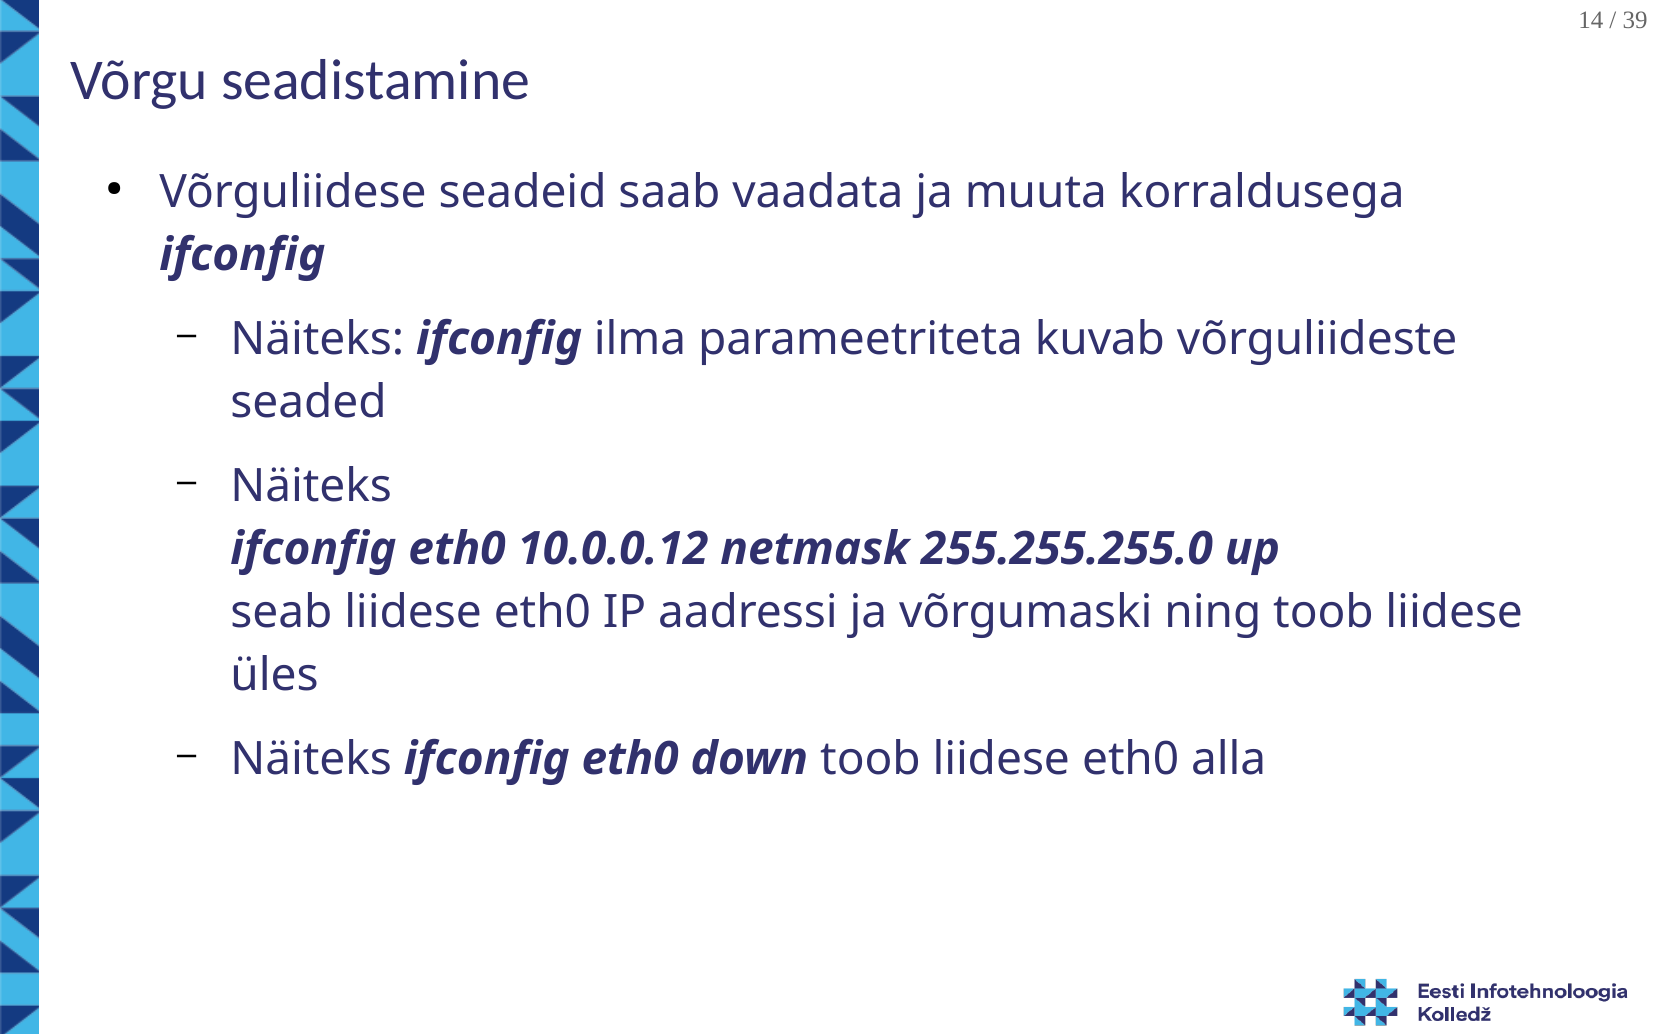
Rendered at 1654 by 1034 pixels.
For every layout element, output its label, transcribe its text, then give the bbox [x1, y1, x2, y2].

title Võrgu seadistamine [70, 41, 1630, 130]
list Võrguliidese seadeid saab vaadata ja muuta korraldusega ifconfig Näiteks: ifconfig ilma parameetriteta kuvab võrguliideste seaded Näiteks ifconfig eth0 10.0.0.12 netmask 255.255.255.0 up seab liidese eth0 IP aadressi ja võrgumaski ning toob liidese üles Näiteks ifconfig eth0 down toob liidese eth0 alla [88, 158, 1544, 827]
